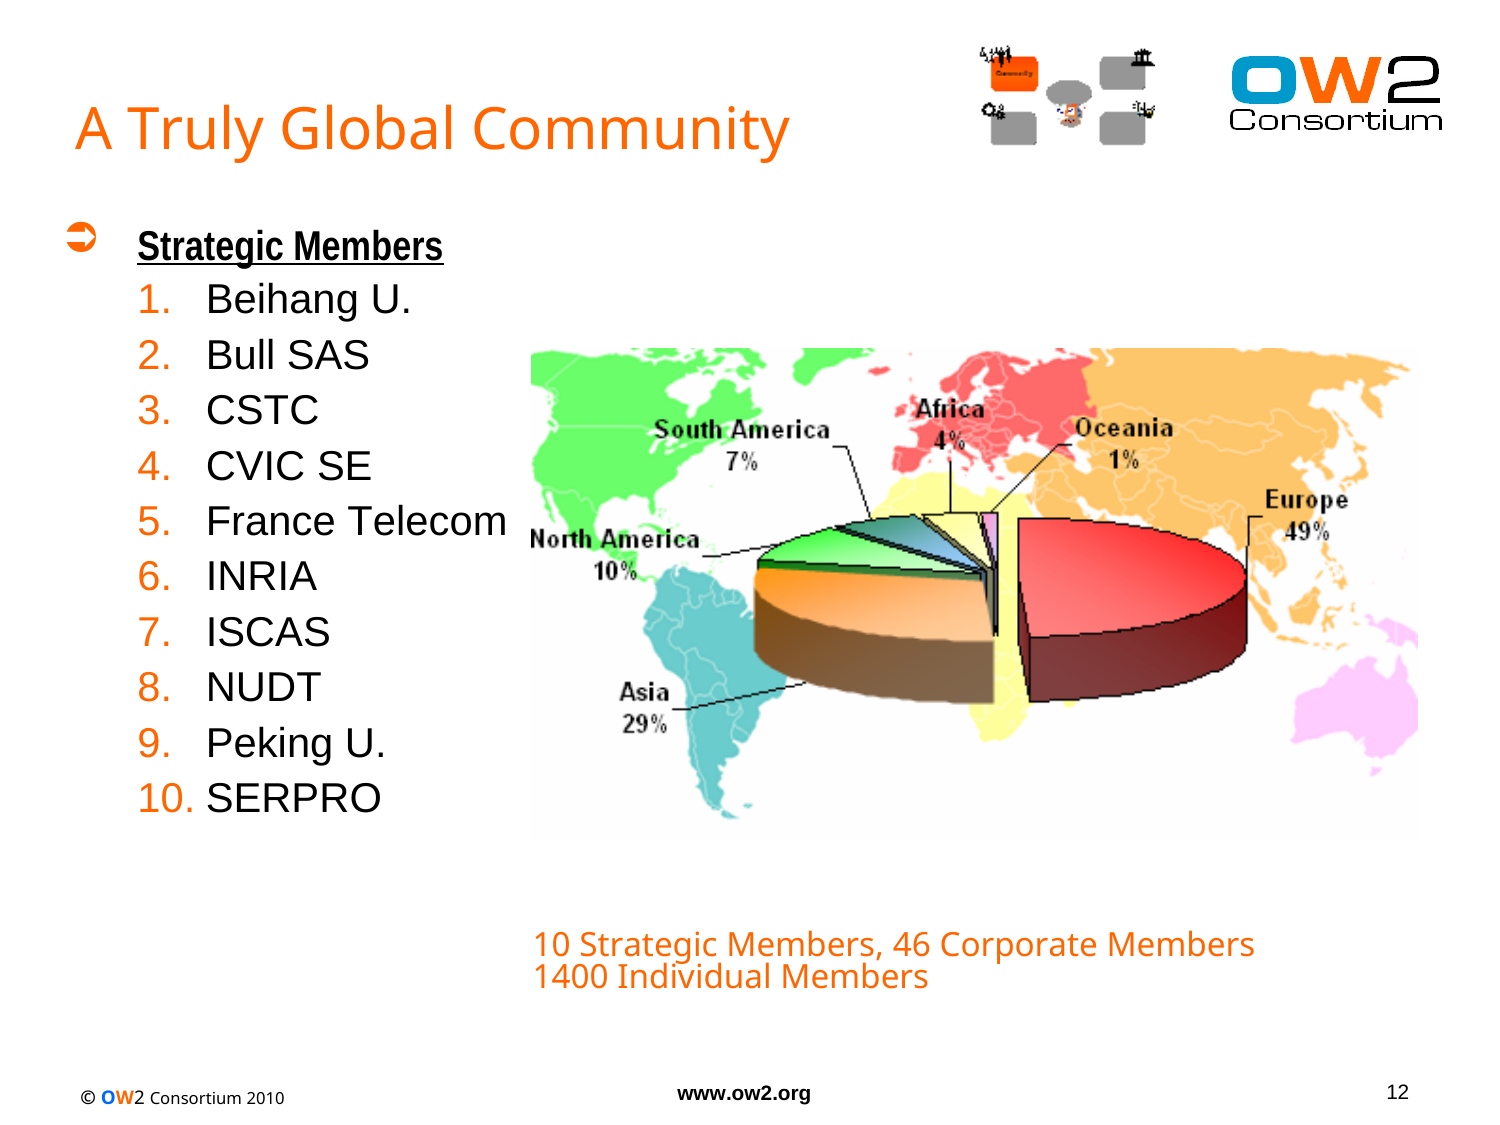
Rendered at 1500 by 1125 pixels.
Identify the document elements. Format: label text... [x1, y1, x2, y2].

picture [563, 348, 1418, 841]
picture [974, 38, 1155, 150]
list Strategic Members Beihang U. Bull SAS CSTC CVIC SE France Telecom INRIA ISCAS NUDT Peking U. SERPRO [62, 225, 563, 986]
text_box 10 Strategic Members, 46 Corporate Members 1400 Individual Members [532, 920, 1411, 1005]
title A Truly Global Community [75, 45, 1175, 215]
picture [1224, 47, 1450, 134]
